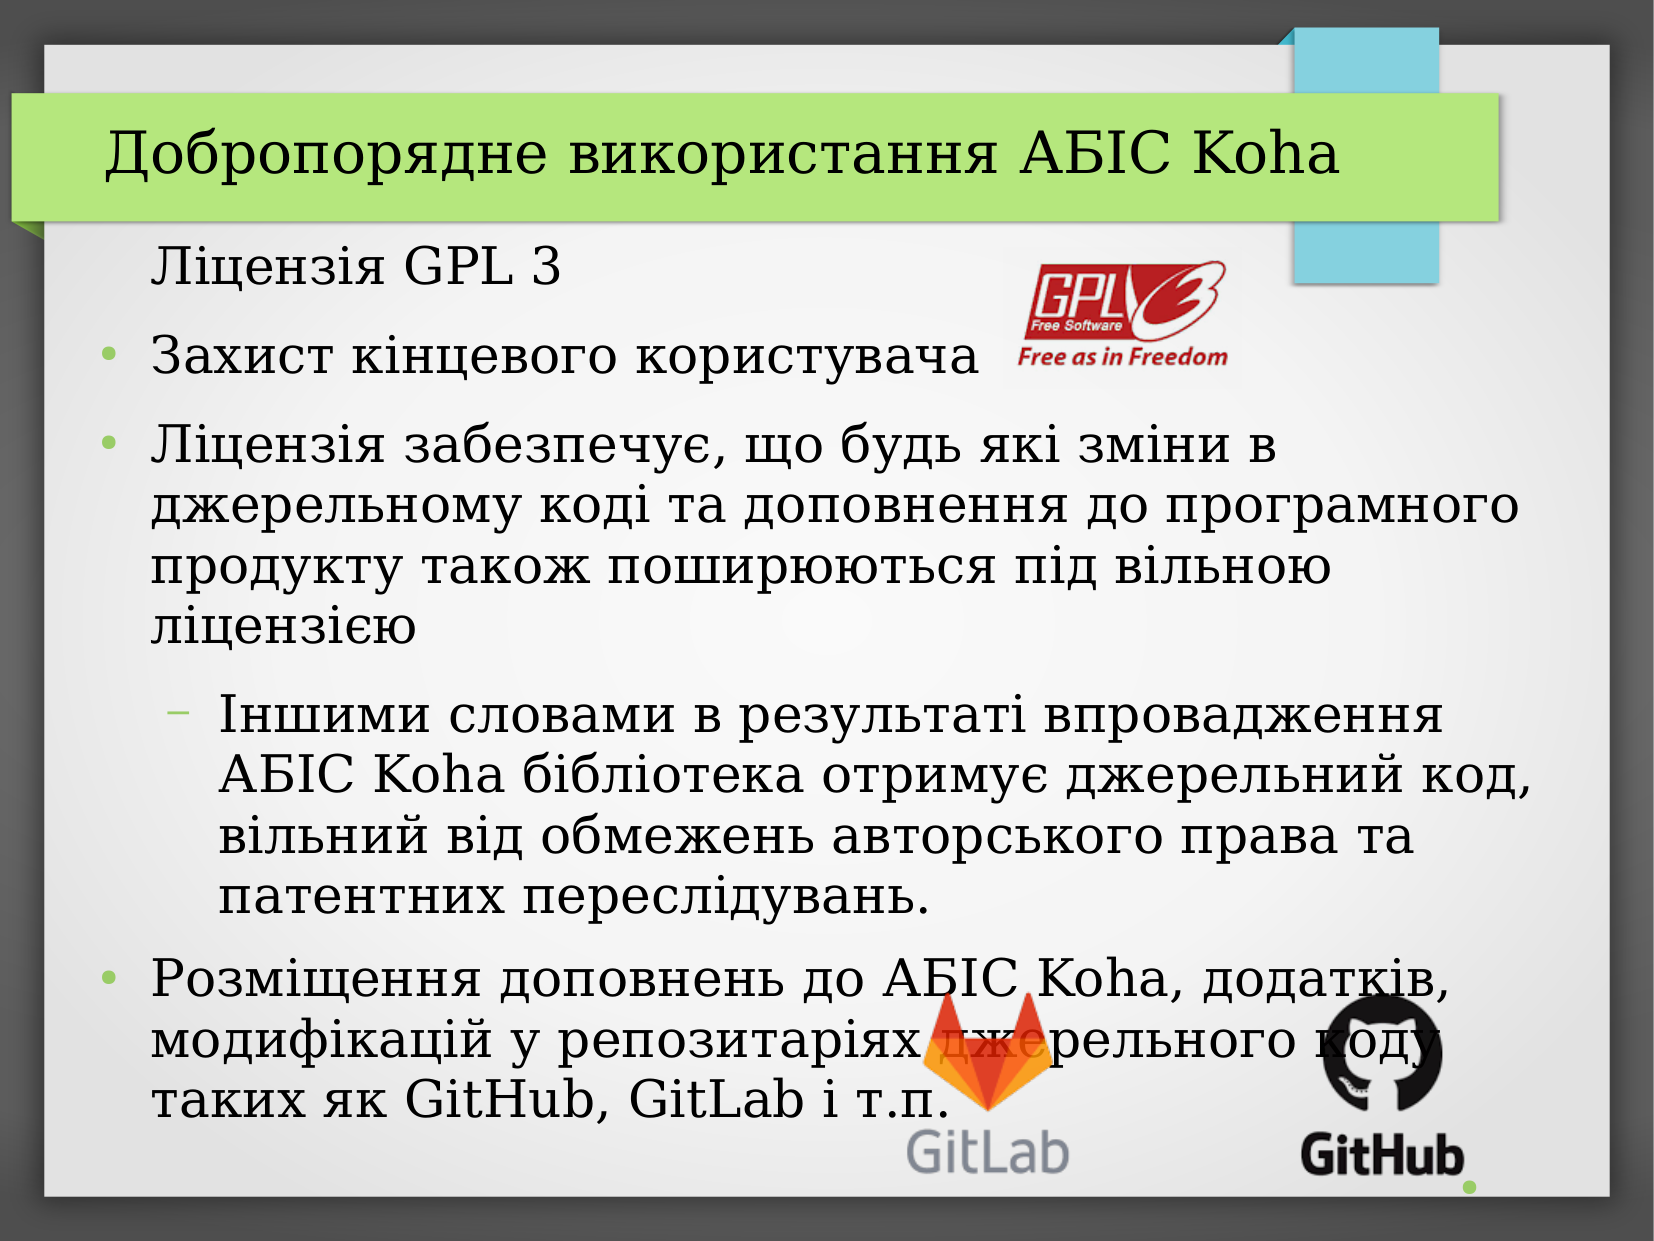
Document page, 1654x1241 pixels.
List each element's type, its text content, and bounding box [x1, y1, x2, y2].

picture [0, 0, 1654, 1241]
title Добропорядне використання АБІС Koha [82, 85, 1441, 222]
list Ліцензія GPL 3 Захист кінцевого користувача Ліцензія забезпечує, що будь які зміни в джерельному коді та доповнення до програмного продукту також поширюються під вільною ліцензією Іншими словами в результаті впровадження АБІС Koha бібліотека отримує джерельний код, вільний від обмежень авторського права та патентних переслідувань. Розміщення доповнень до АБІС Koha, додатків, модифікацій у репозитаріях джерельного коду таких як GitHub, GitLab і т.п. [82, 236, 1571, 1134]
